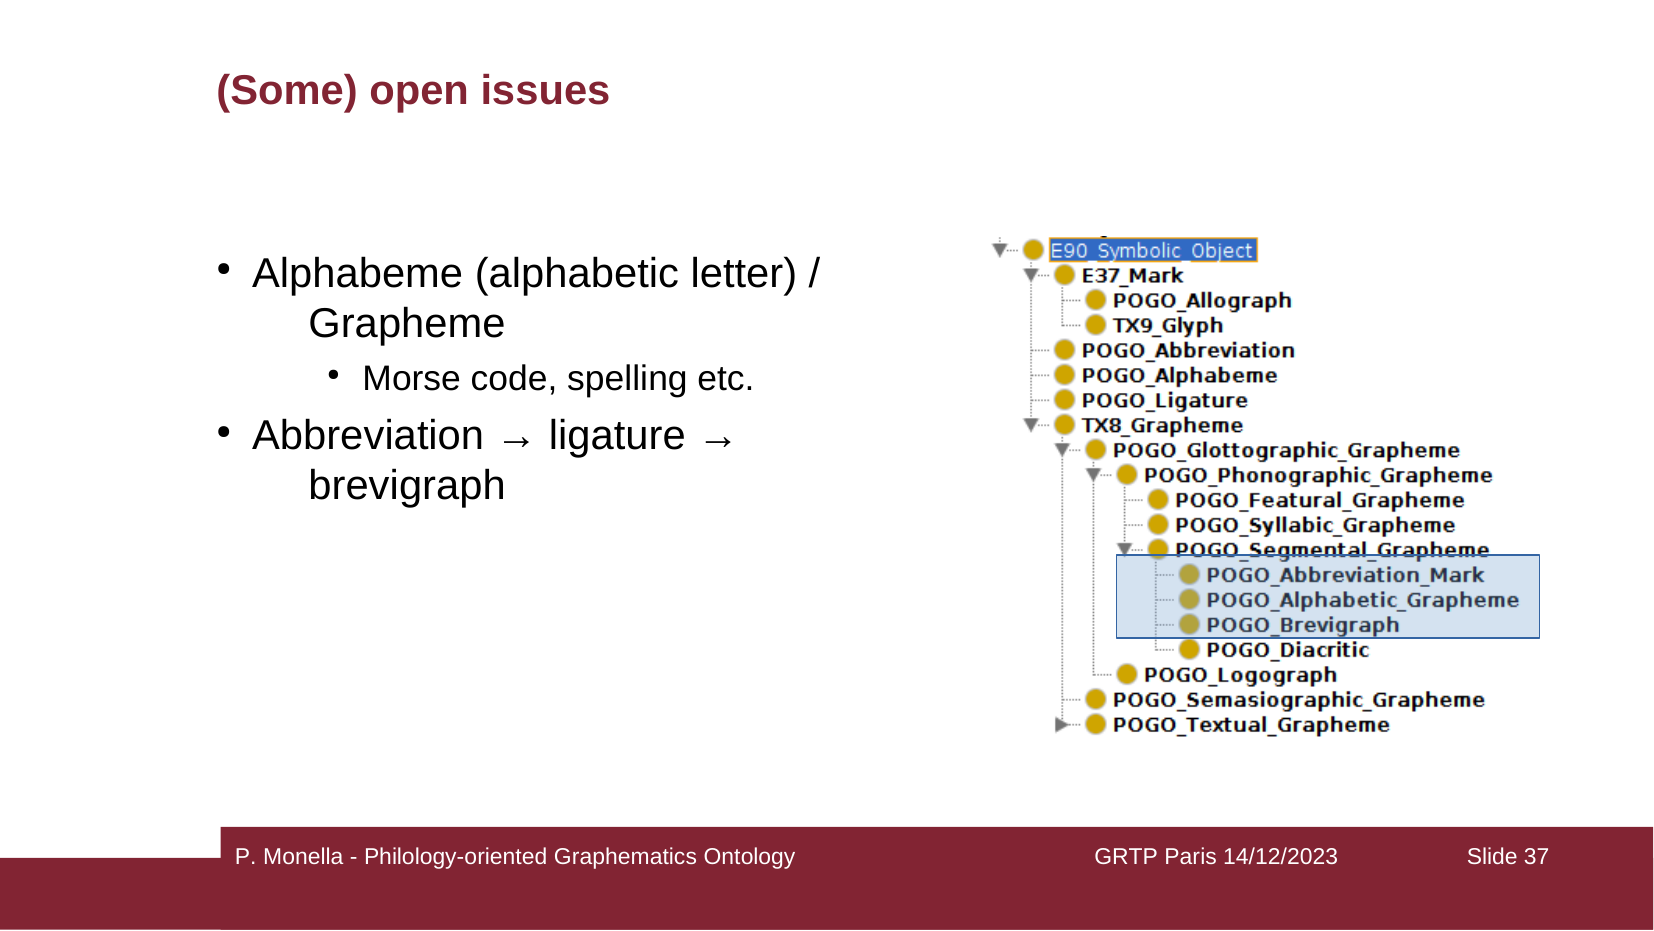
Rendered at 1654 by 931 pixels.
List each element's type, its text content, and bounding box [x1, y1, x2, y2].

picture [990, 236, 1528, 757]
list Alphabeme (alphabetic letter) / Grapheme Morse code, spelling etc. Abbreviation → ligature → brevigraph [201, 237, 863, 796]
title (Some) open issues [201, 55, 1569, 124]
text_box [1116, 555, 1540, 638]
